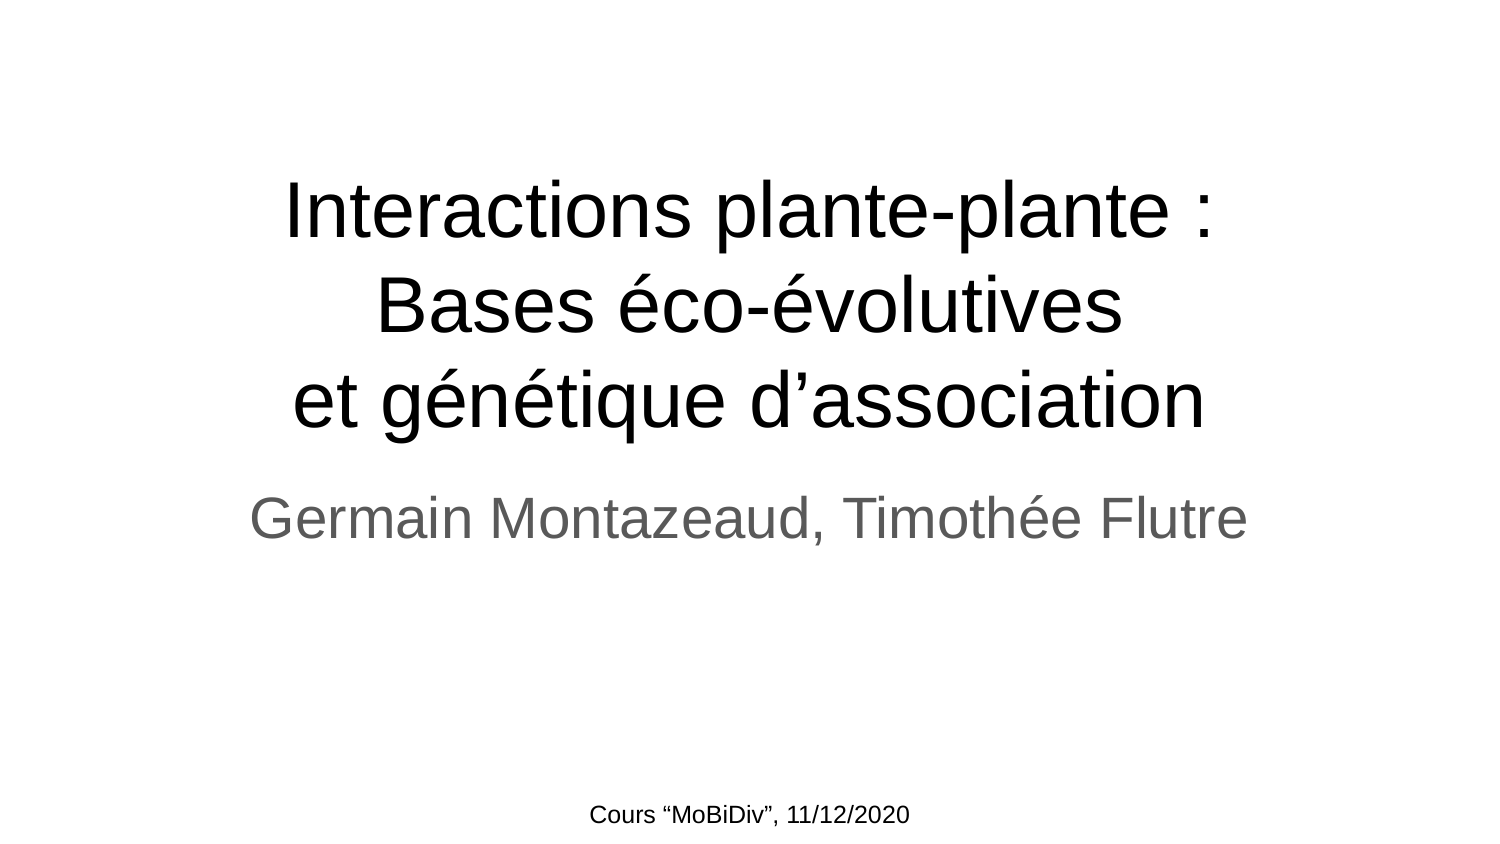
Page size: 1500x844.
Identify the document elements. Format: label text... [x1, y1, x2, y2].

title Interactions plante-plante : Bases éco-évolutives et génétique d’association [51, 121, 1449, 459]
subtitle Germain Montazeaud, Timothée Flutre [51, 464, 1449, 595]
